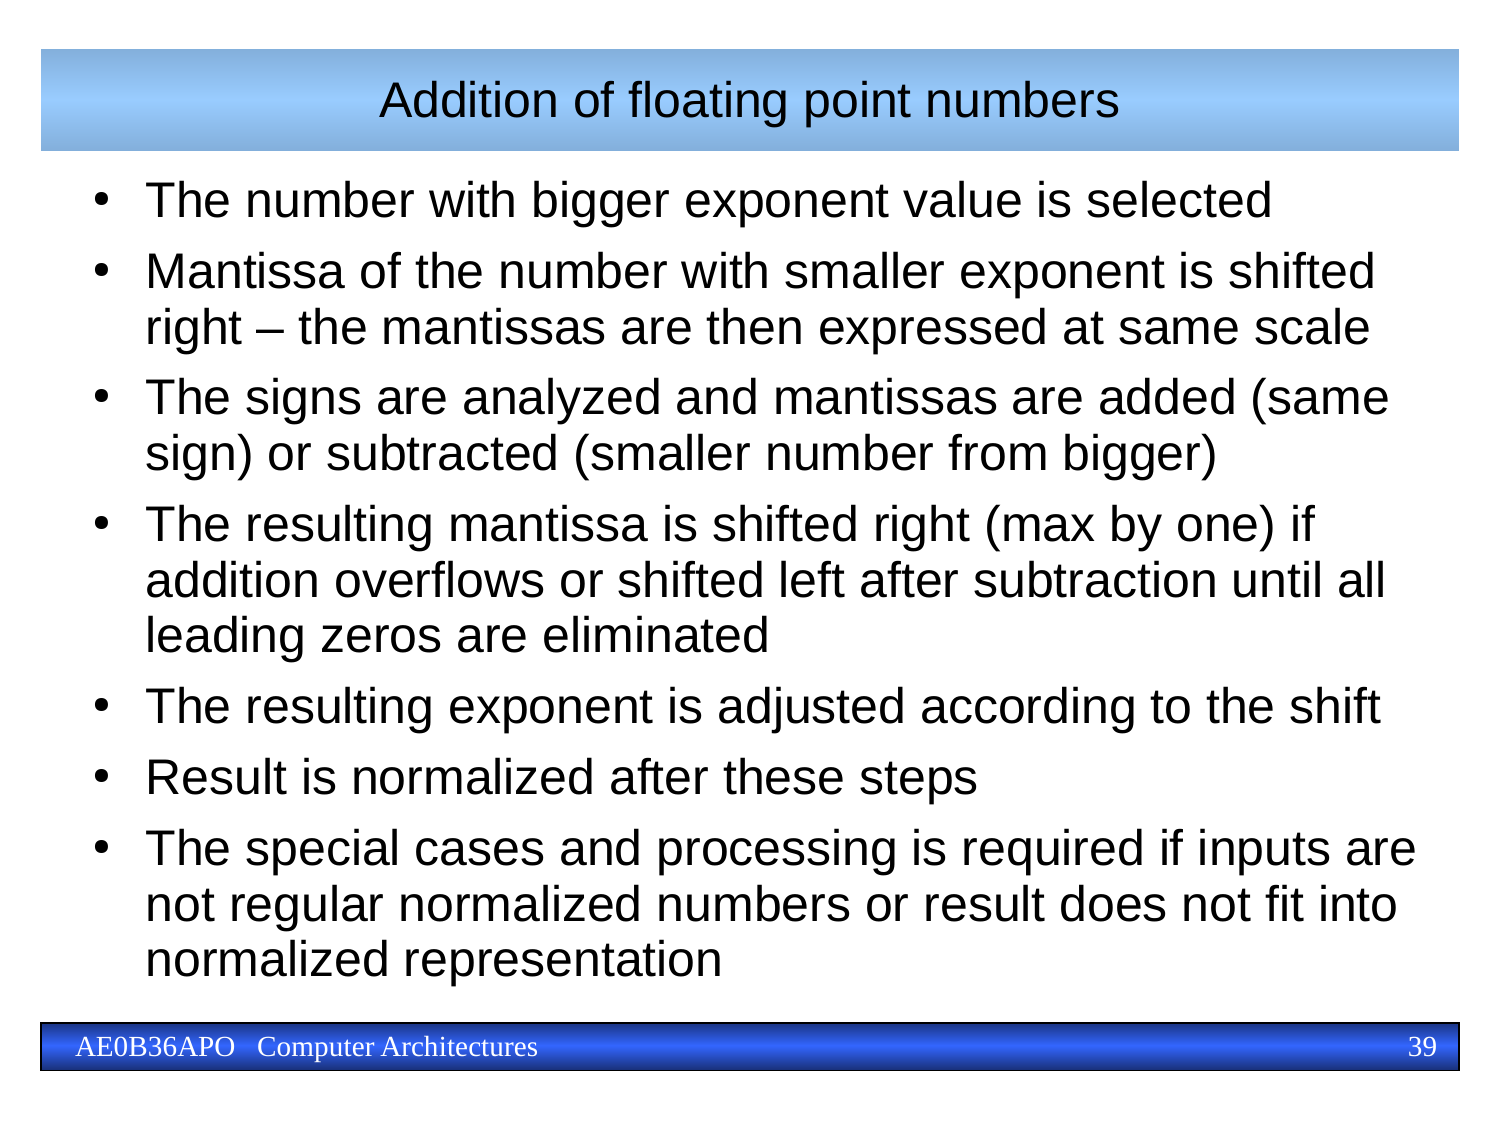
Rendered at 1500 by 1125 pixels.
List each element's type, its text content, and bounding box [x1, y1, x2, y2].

title Addition of floating point numbers [41, 49, 1459, 151]
list The number with bigger exponent value is selected Mantissa of the number with smaller exponent is shifted right – the mantissas are then expressed at same scale The signs are analyzed and mantissas are added (same sign) or subtracted (smaller number from bigger) The resulting mantissa is shifted right (max by one) if addition overflows or shifted left after subtraction until all leading zeros are eliminated The resulting exponent is adjusted according to the shift Result is normalized after these steps The special cases and processing is required if inputs are not regular normalized numbers or result does not fit into normalized representation [75, 172, 1426, 1013]
